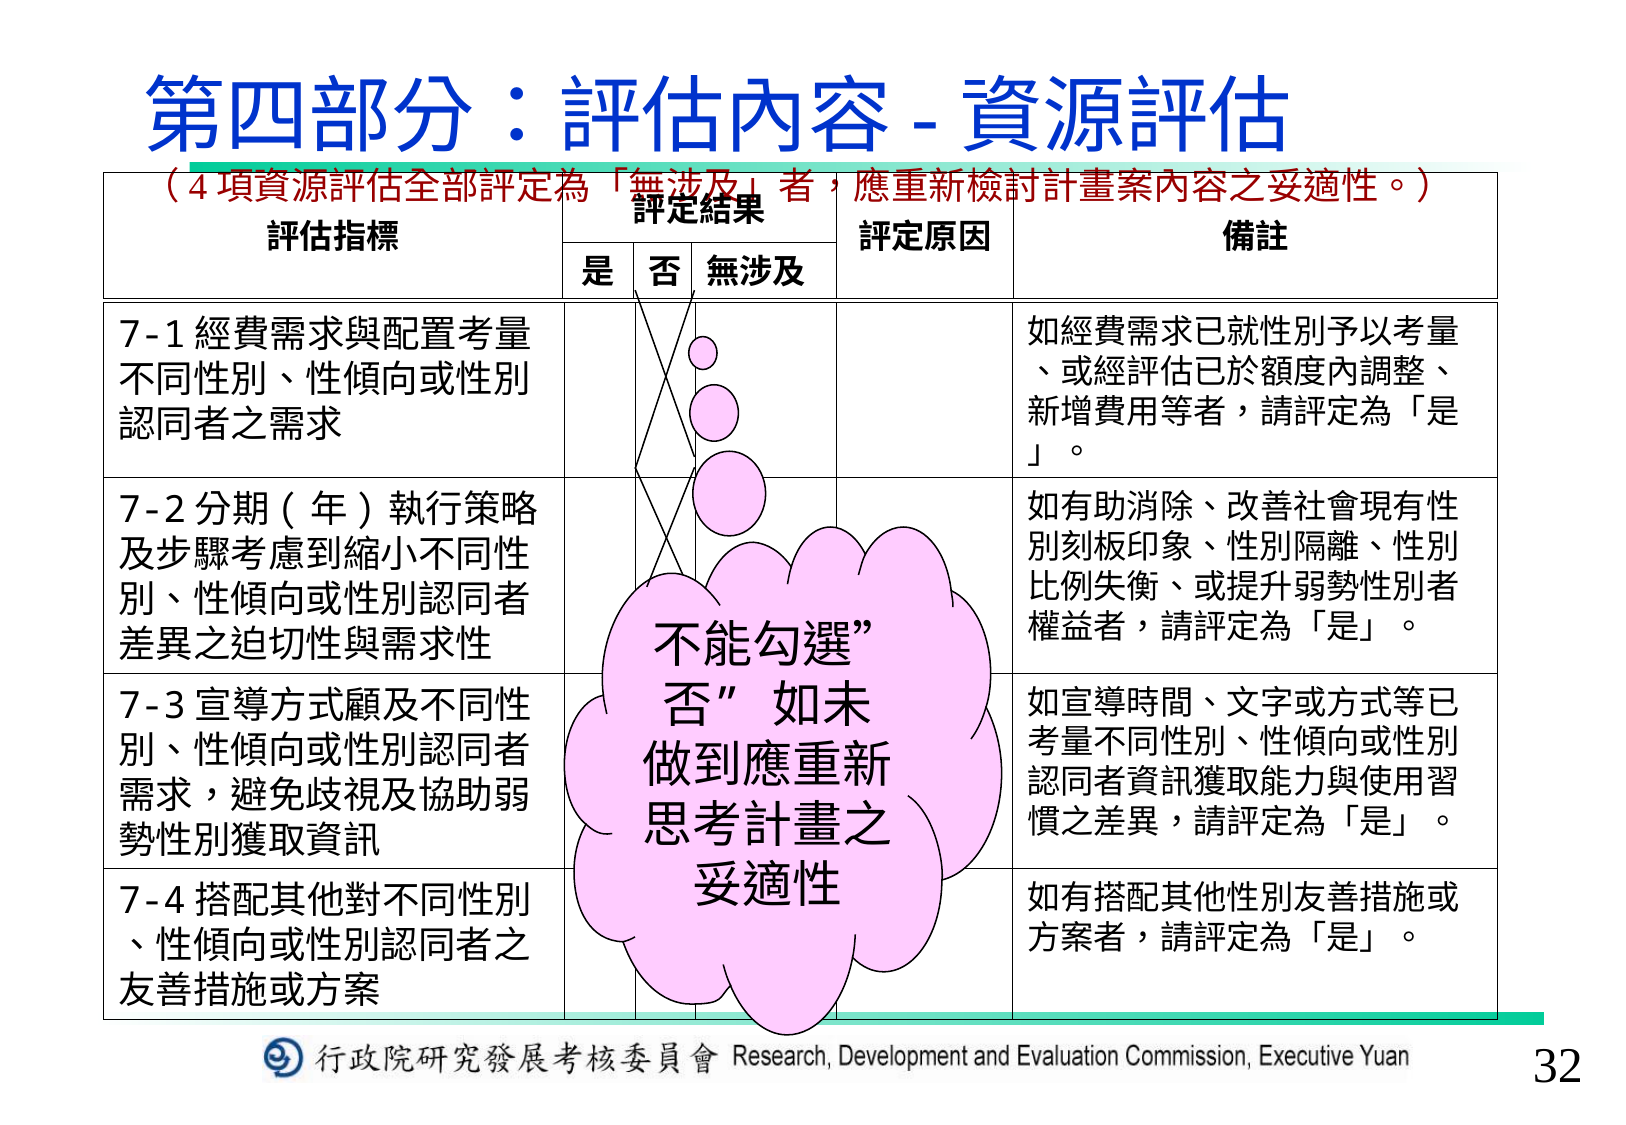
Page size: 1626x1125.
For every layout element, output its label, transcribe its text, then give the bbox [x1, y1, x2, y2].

table_header [696, 303, 836, 477]
table_cell [565, 785, 585, 868]
table_header 評定結果 [563, 173, 836, 242]
table_header [636, 303, 664, 460]
table_cell 7-2分期(年)執行策略及步驟考慮到縮小不同性別、性傾向或性別認同者差異之迫切性與需求性 [104, 478, 564, 673]
table_header [565, 303, 635, 477]
table_header 評估指標 [104, 173, 562, 298]
text_box 不能勾選”否” 如未做到應重新思考計畫之妥適性 [689, 384, 739, 442]
table_cell 無涉及 [692, 243, 836, 298]
table_header 備註 [1014, 173, 1497, 298]
table_cell [565, 869, 635, 1019]
table_cell 7-3宣導方式顧及不同性別、性傾向或性別認同者需求，避免歧視及協助弱勢性別獲取資訊 [104, 674, 564, 868]
table_cell [696, 478, 836, 586]
table_cell [696, 987, 751, 1019]
table_cell [837, 478, 1012, 673]
table_cell [966, 674, 1012, 868]
table_cell [565, 478, 635, 673]
table_cell [636, 971, 695, 1019]
table_cell [642, 478, 689, 534]
text_box 不能勾選”否” 如未做到應重新思考計畫之妥適性 [564, 527, 1002, 1035]
table_header [637, 382, 695, 477]
table_cell 是 [563, 243, 633, 298]
text_box 不能勾選”否” 如未做到應重新思考計畫之妥適性 [692, 451, 766, 536]
title 第四部分：評估內容-資源評估 （4項資源評估全部評定為「無涉及」者，應重新檢討計畫案內容之妥適性。） [127, 54, 1509, 205]
table_cell [668, 478, 695, 579]
table_header [667, 303, 695, 453]
table_cell [653, 542, 681, 577]
table_header 7-1經費需求與配置考量不同性別、性傾向或性別認同者之需求 [104, 303, 564, 477]
table_cell [565, 674, 603, 745]
table_header 評定原因 [837, 173, 1013, 298]
table_cell 如有助消除、改善社會現有性別刻板印象、性別隔離、性別比例失衡、或提升弱勢性別者權益者，請評定為「是」。 [1013, 478, 1497, 673]
table_cell 如有搭配其他性別友善措施或方案者，請評定為「是」。 [1013, 869, 1497, 1019]
picture [262, 1035, 1415, 1083]
text_box 不能勾選”否” 如未做到應重新思考計畫之妥適性 [688, 336, 718, 370]
table_cell [824, 1004, 836, 1019]
table_cell 否 [634, 243, 691, 298]
table_cell [636, 478, 665, 588]
table_cell 7-4搭配其他對不同性別、性傾向或性別認同者之友善措施或方案 [104, 869, 564, 1019]
table_header [837, 303, 1012, 477]
table_header [641, 303, 689, 371]
table_header 如經費需求已就性別予以考量、或經評估已於額度內調整、新增費用等者，請評定為「是」。 [1013, 303, 1497, 477]
table_cell 如宣導時間、文字或方式等已考量不同性別、性傾向或性別認同者資訊獲取能力與使用習慣之差異，請評定為「是」。 [1013, 674, 1497, 868]
table_cell [837, 869, 1012, 1019]
